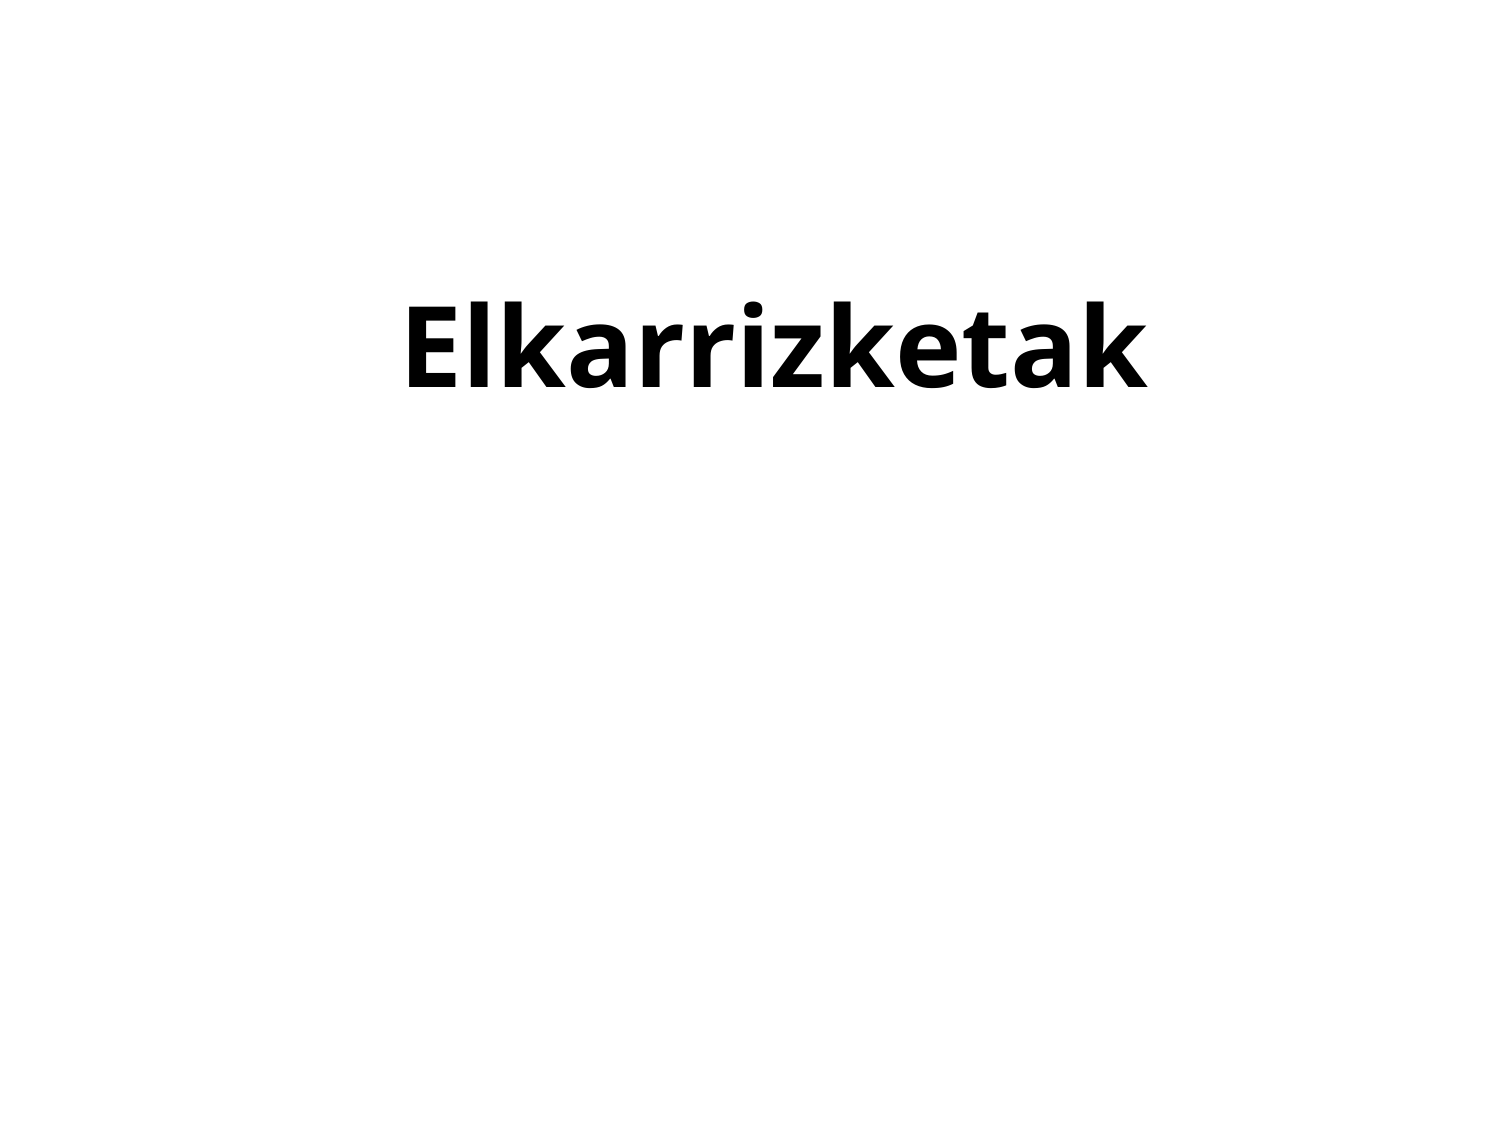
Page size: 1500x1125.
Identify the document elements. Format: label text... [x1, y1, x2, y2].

text_box Elkarrizketak [159, 267, 1388, 417]
